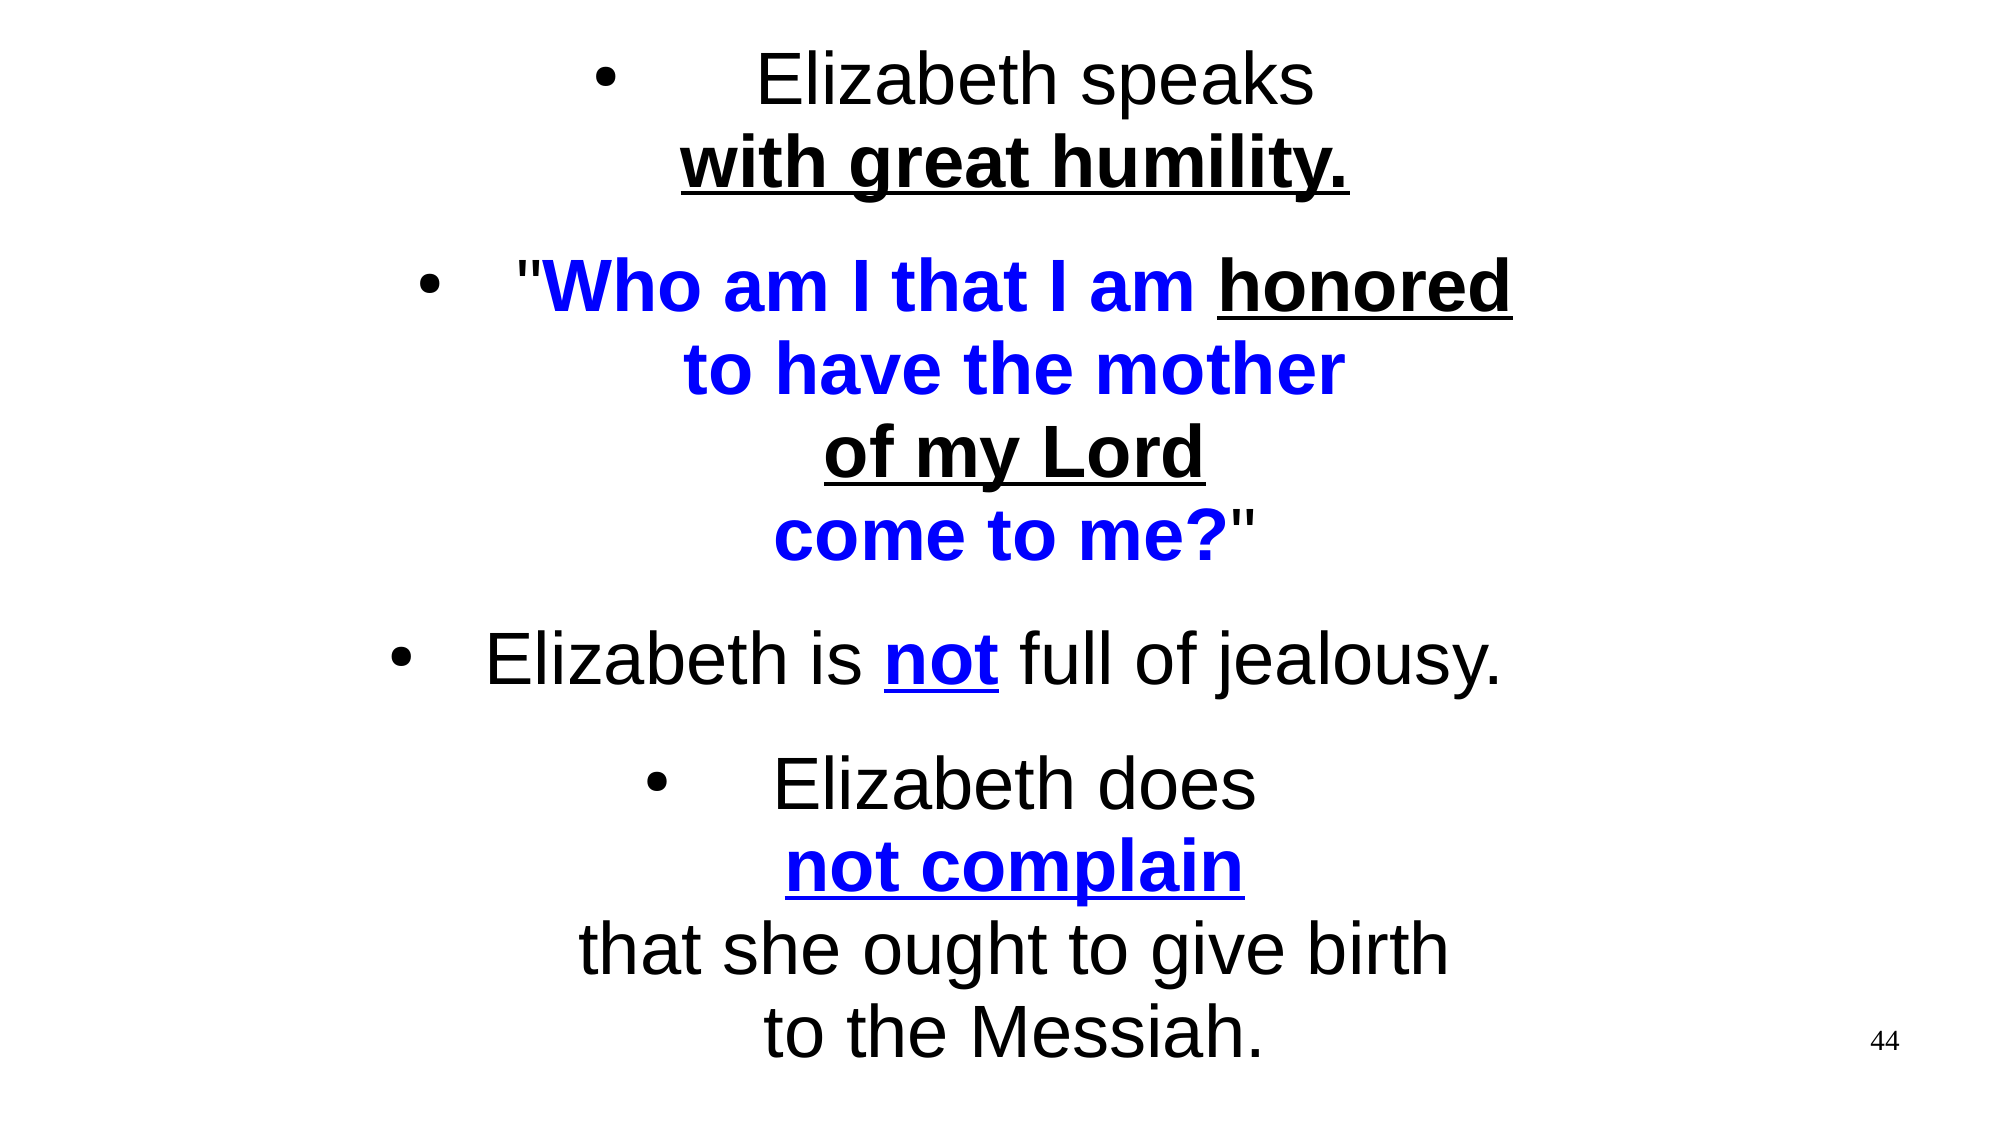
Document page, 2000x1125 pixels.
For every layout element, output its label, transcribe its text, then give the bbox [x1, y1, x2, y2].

list Elizabeth speaks with great humility. "Who am I that I am honored to have the mother of my Lord come to me?" Elizabeth is not full of jealousy. Elizabeth does not complain that she ought to give birth to the Messiah. [37, 37, 1951, 1088]
